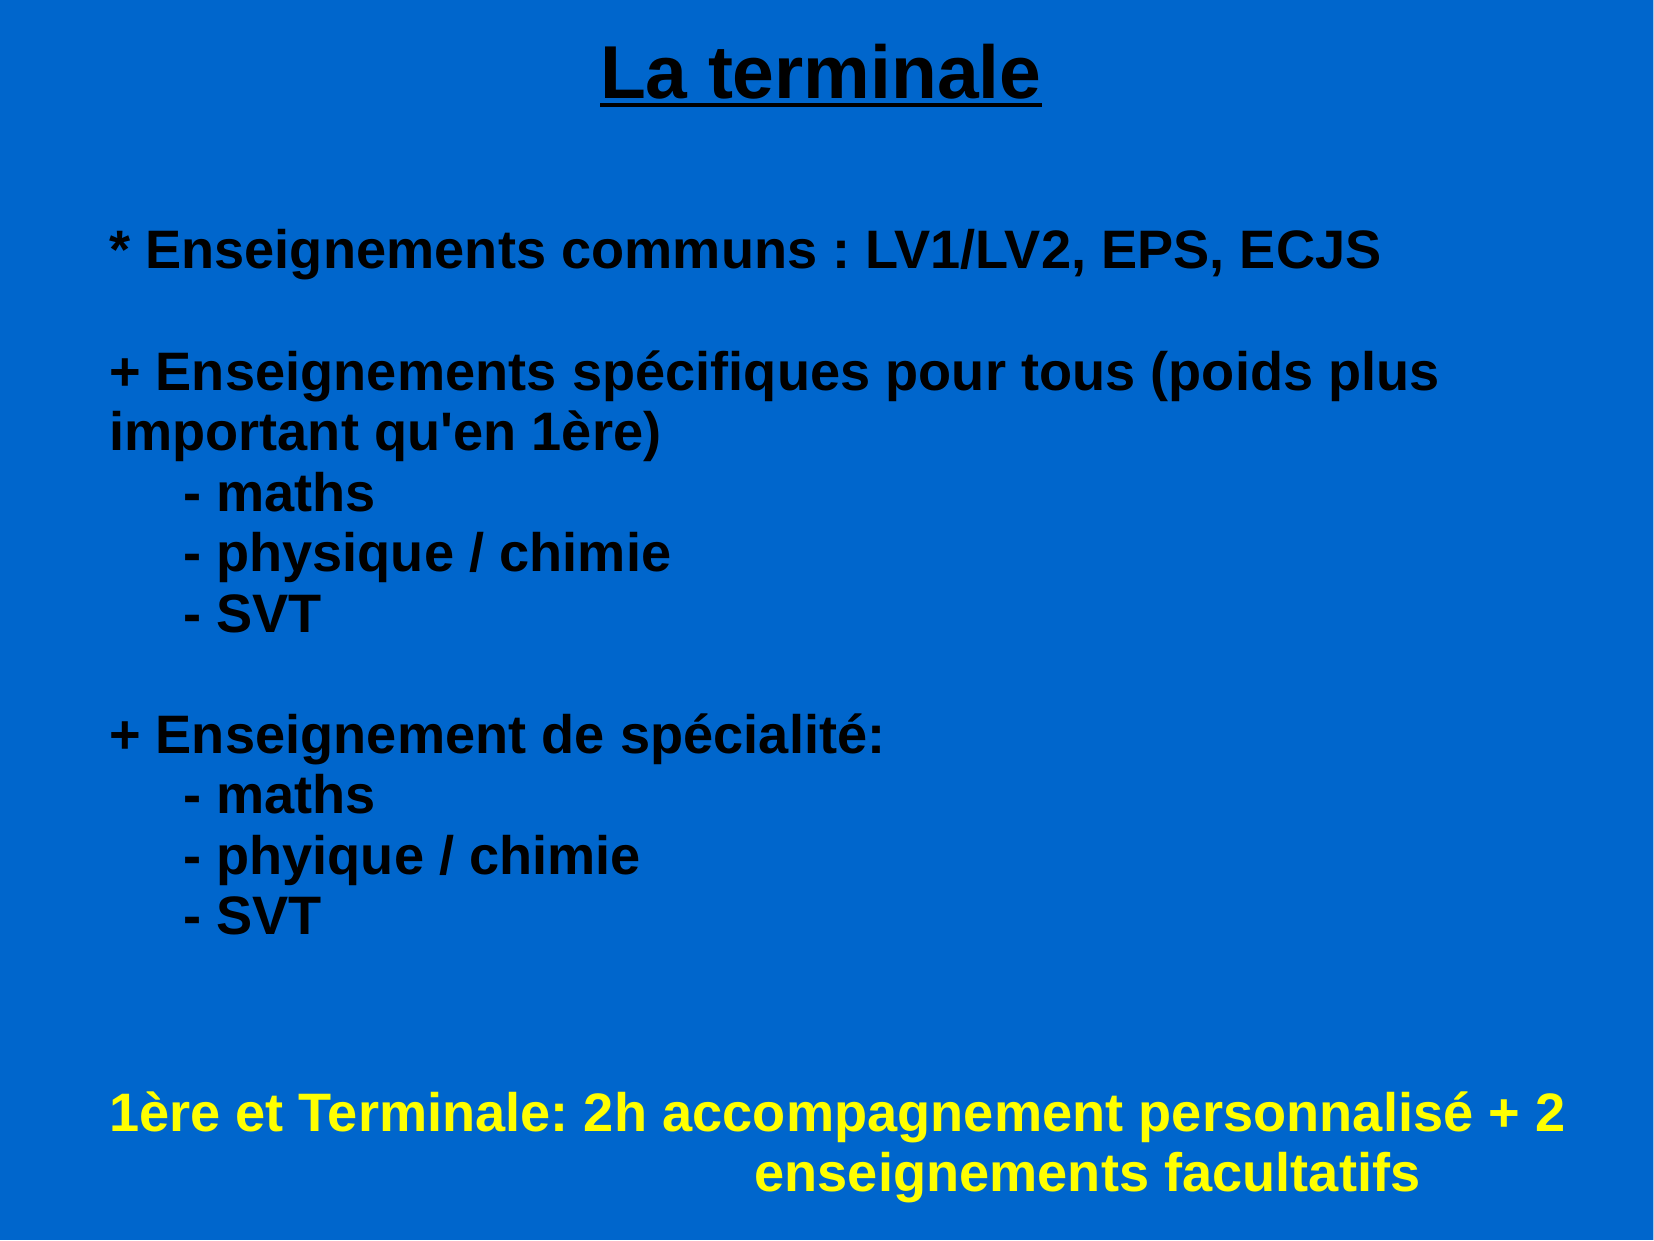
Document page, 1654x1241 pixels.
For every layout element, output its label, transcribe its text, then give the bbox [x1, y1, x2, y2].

text_box La terminale [153, 23, 1489, 212]
text_box * Enseignements communs : LV1/LV2, EPS, ECJS + Enseignements spécifiques pour tous (poids plus important qu'en 1ère) - maths - physique / chimie - SVT + Enseignement de spécialité: - maths - phyique / chimie - SVT [94, 212, 1489, 972]
text_box 1ère et Terminale: 2h accompagnement personnalisé + 2 enseignements facultatifs [94, 1074, 1607, 1214]
